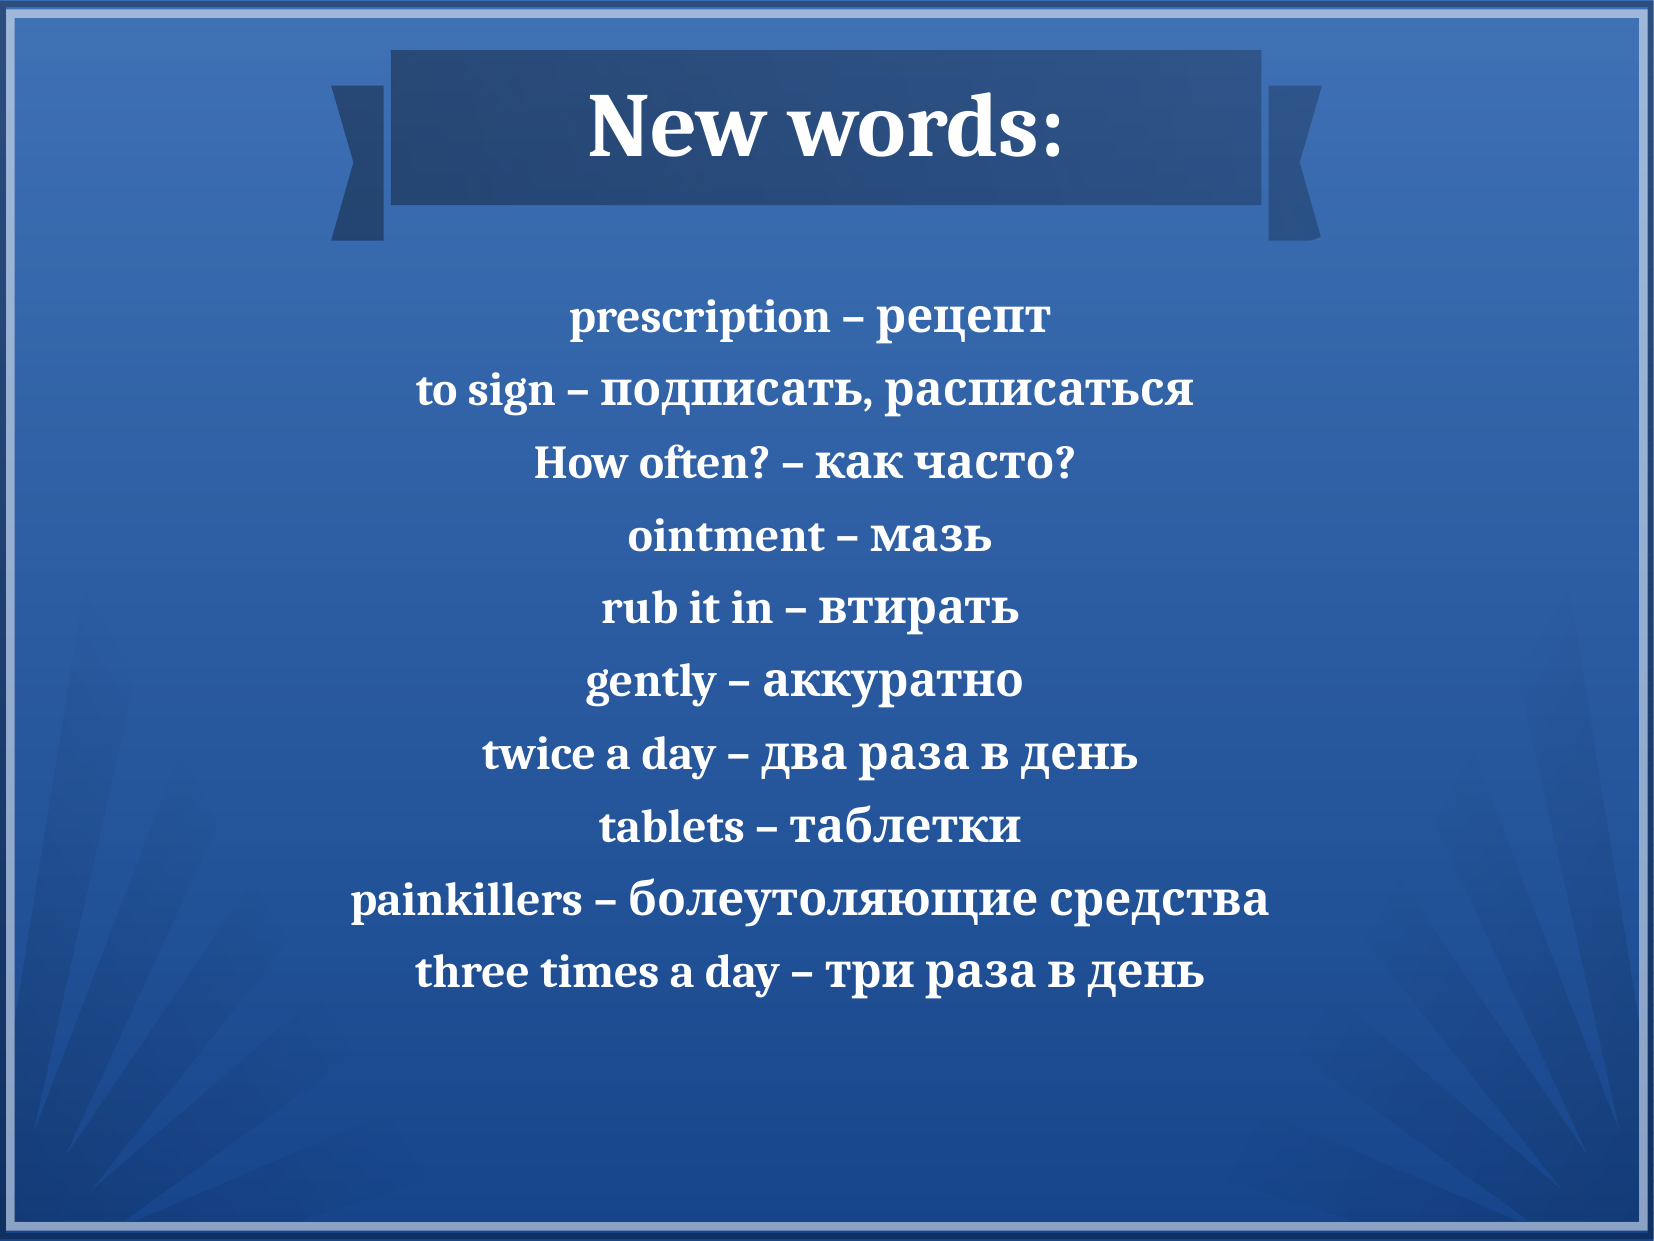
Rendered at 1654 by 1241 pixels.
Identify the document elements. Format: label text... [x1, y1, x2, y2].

title New words: [389, 49, 1264, 205]
list prescription – рецепт to sign – подписать, расписаться How often? – как часто? ointment – мазь rub it in – втирать gently – аккуратно twice a day – два раза в день tablets – таблетки painkillers – болеутоляющие средства three times a day – три раза в день [82, 290, 1538, 1010]
